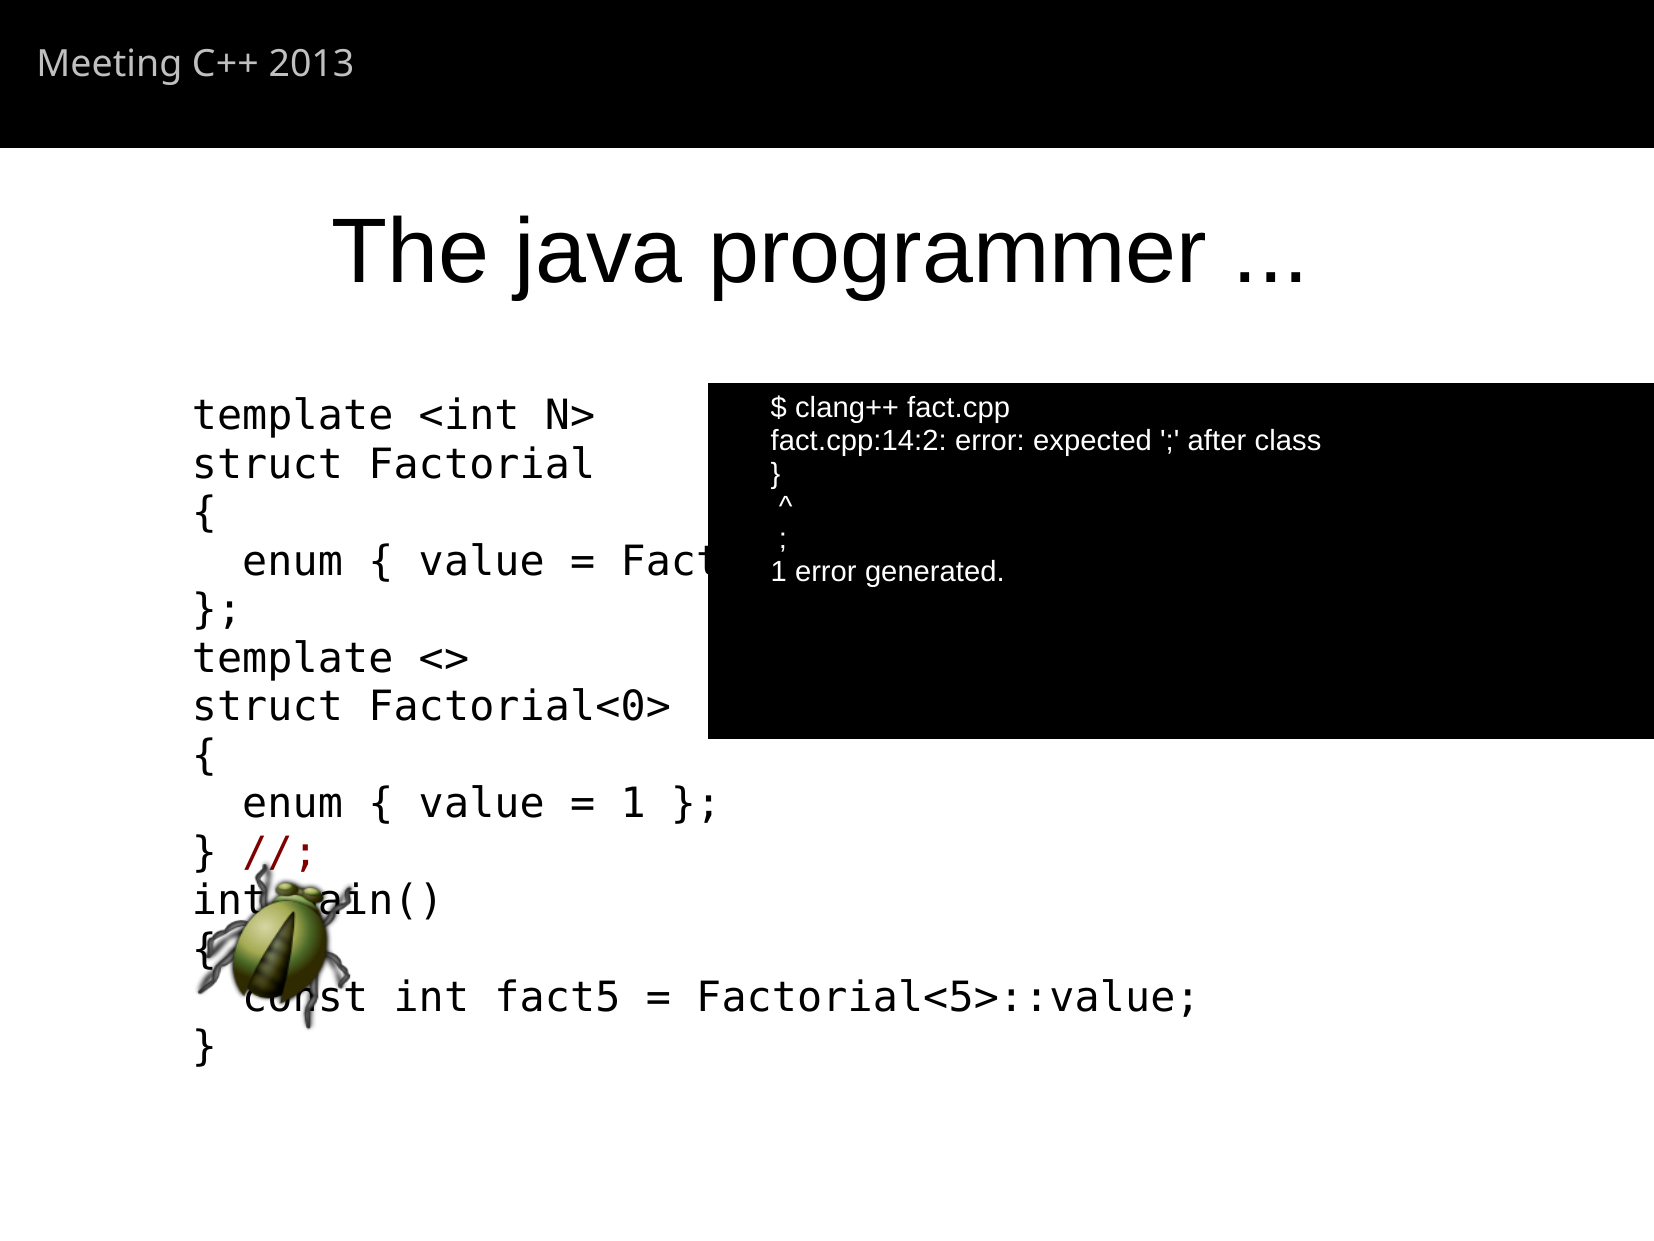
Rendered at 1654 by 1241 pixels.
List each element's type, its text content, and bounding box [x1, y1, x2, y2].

text_box [708, 383, 1654, 739]
title The java programmer ... [76, 147, 1565, 355]
text_box $ clang++ fact.cpp fact.cpp:14:2: error: expected ';' after class } ^ ; 1 error generated. [755, 383, 1511, 652]
text_box template <int N> struct Factorial { enum { value = Factorial<N-1>::value * N }; }; template <> struct Factorial<0> { enum { value = 1 }; } //; int main() { const int fact5 = Factorial<5>::value; } [177, 383, 1344, 1078]
picture [177, 856, 377, 1034]
